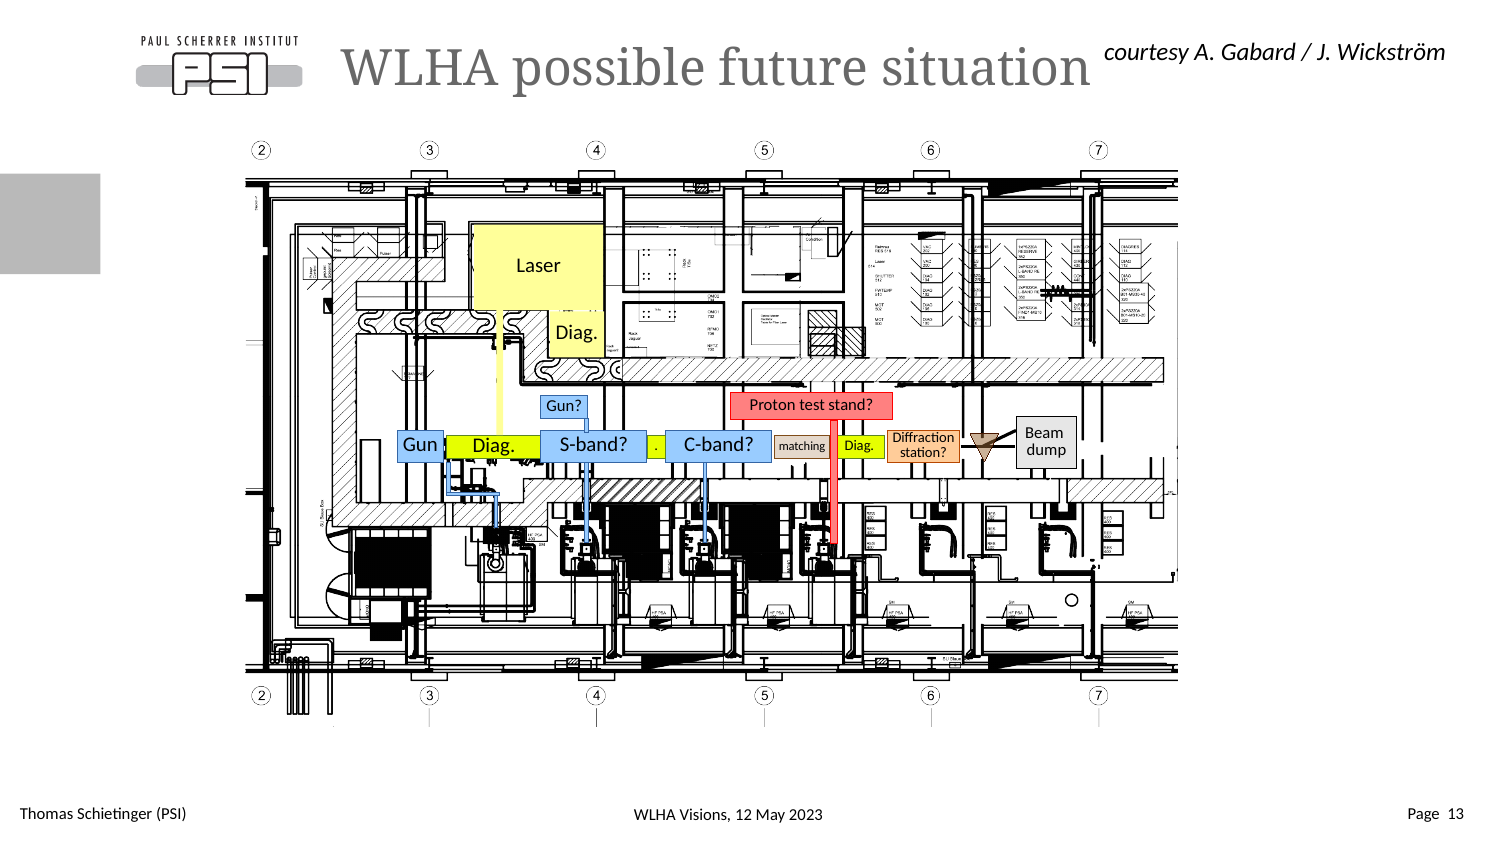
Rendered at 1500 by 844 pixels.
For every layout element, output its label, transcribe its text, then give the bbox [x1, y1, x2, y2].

title WLHA possible future situation [340, 35, 1477, 102]
text_box C-band? [665, 430, 772, 463]
text_box [584, 418, 589, 433]
text_box [446, 462, 500, 528]
text_box [496, 309, 504, 436]
text_box courtesy A. Gabard / J. Wickström [1089, 34, 1461, 74]
text_box Laser [474, 224, 604, 311]
text_box [703, 462, 707, 543]
text_box matching [774, 435, 830, 459]
text_box Diag. [549, 311, 605, 358]
text_box [584, 462, 589, 543]
text_box S-band? [540, 430, 647, 463]
text_box . [647, 435, 666, 459]
text_box Gun? [540, 395, 588, 419]
text_box Proton test stand? [730, 392, 893, 420]
text_box [830, 420, 838, 544]
text_box Diag. [838, 435, 885, 459]
text_box Diffraction station? [887, 430, 960, 463]
picture [236, 122, 1178, 727]
text_box Diag. [446, 435, 540, 459]
text_box Gun [397, 430, 444, 463]
text_box Beam dump [1016, 416, 1077, 469]
text_box [970, 433, 999, 462]
